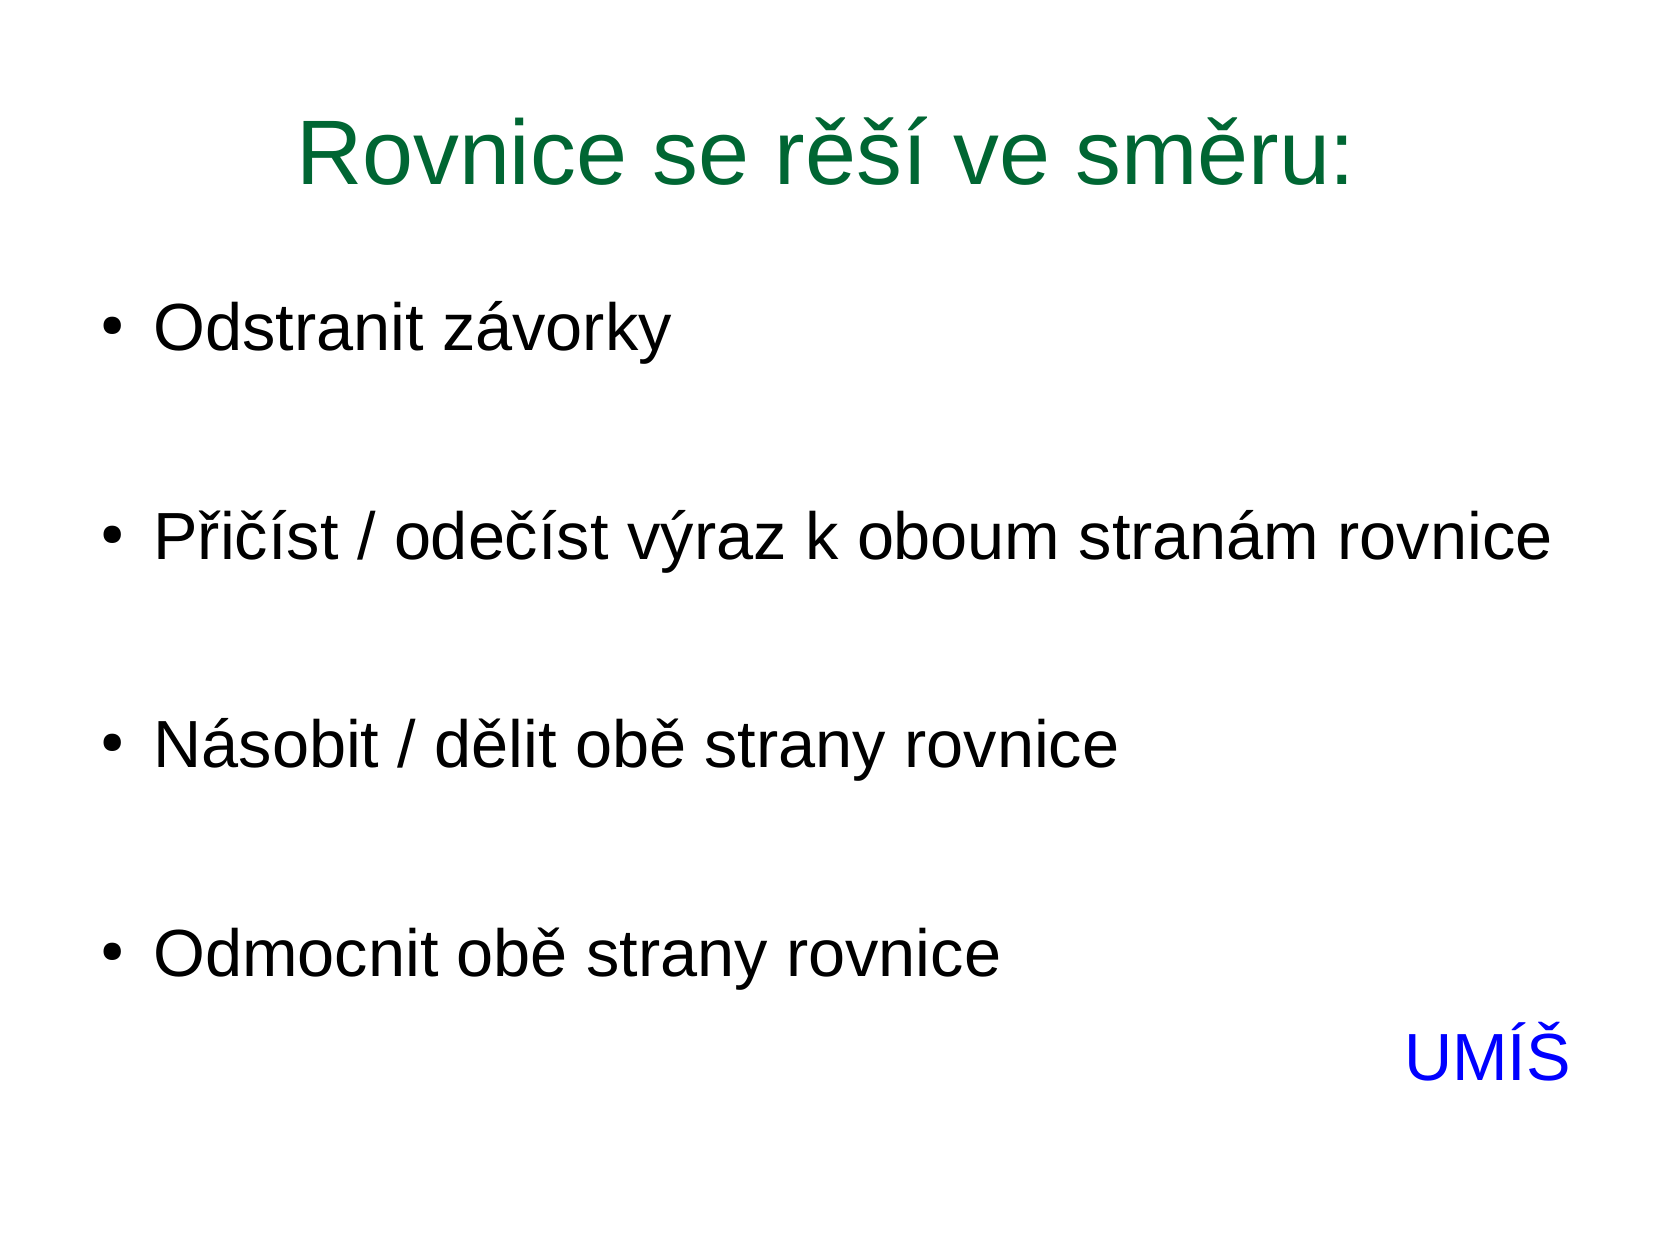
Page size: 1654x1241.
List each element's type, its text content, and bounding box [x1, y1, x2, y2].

list Odstranit závorky Přičíst / odečíst výraz k oboum stranám rovnice Násobit / dělit obě strany rovnice Odmocnit obě strany rovnice UMÍŠ [82, 290, 1571, 1109]
title Rovnice se rěší ve směru: [82, 49, 1571, 257]
